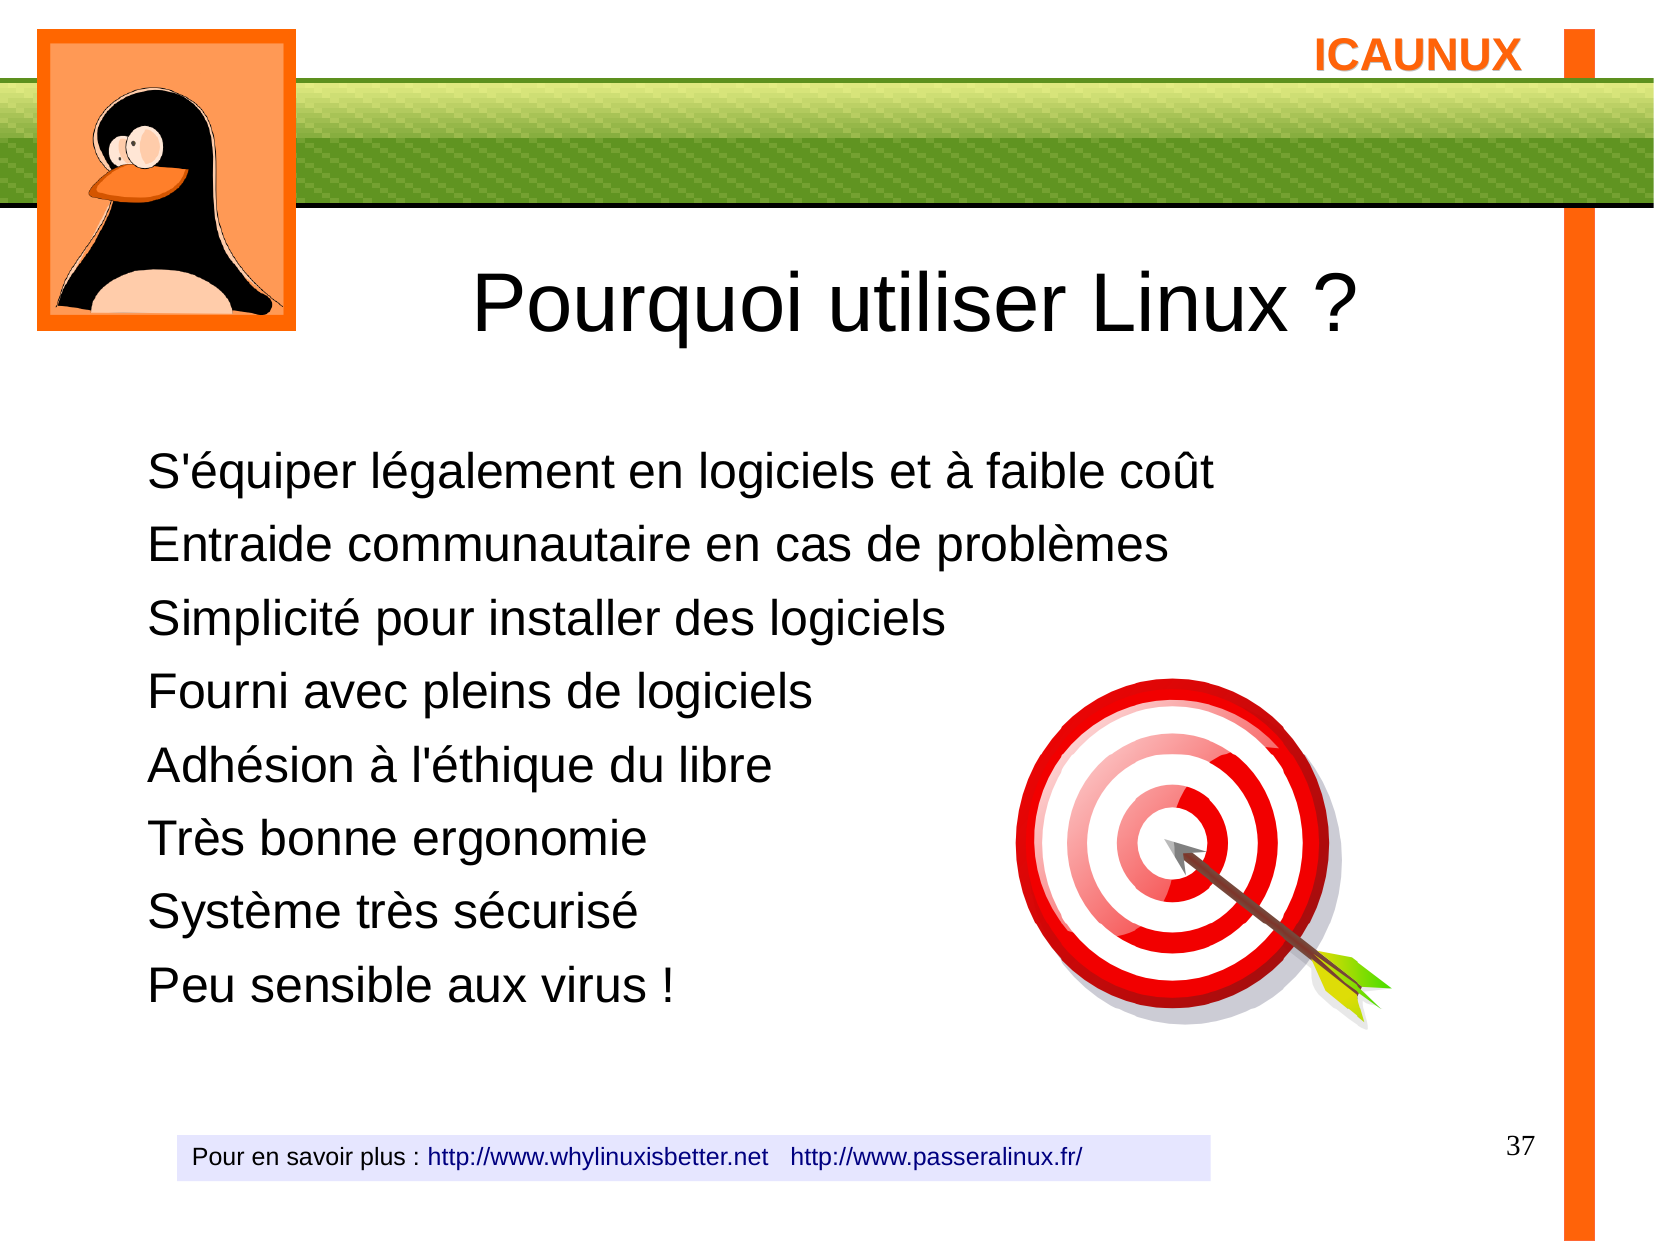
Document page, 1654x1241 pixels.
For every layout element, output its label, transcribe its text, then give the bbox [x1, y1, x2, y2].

title Pourquoi utiliser Linux ? [324, 236, 1506, 370]
picture [0, 29, 1654, 331]
picture [914, 500, 1506, 1093]
list S'équiper légalement en logiciels et à faible coût Entraide communautaire en cas de problèmes Simplicité pour installer des logiciels Fourni avec pleins de logiciels Adhésion à l'éthique du libre Très bonne ergonomie Système très sécurisé Peu sensible aux virus ! [147, 442, 1571, 1064]
text_box Pour en savoir plus : http://www.whylinuxisbetter.net http://www.passeralinux.fr/ [177, 1135, 1211, 1182]
